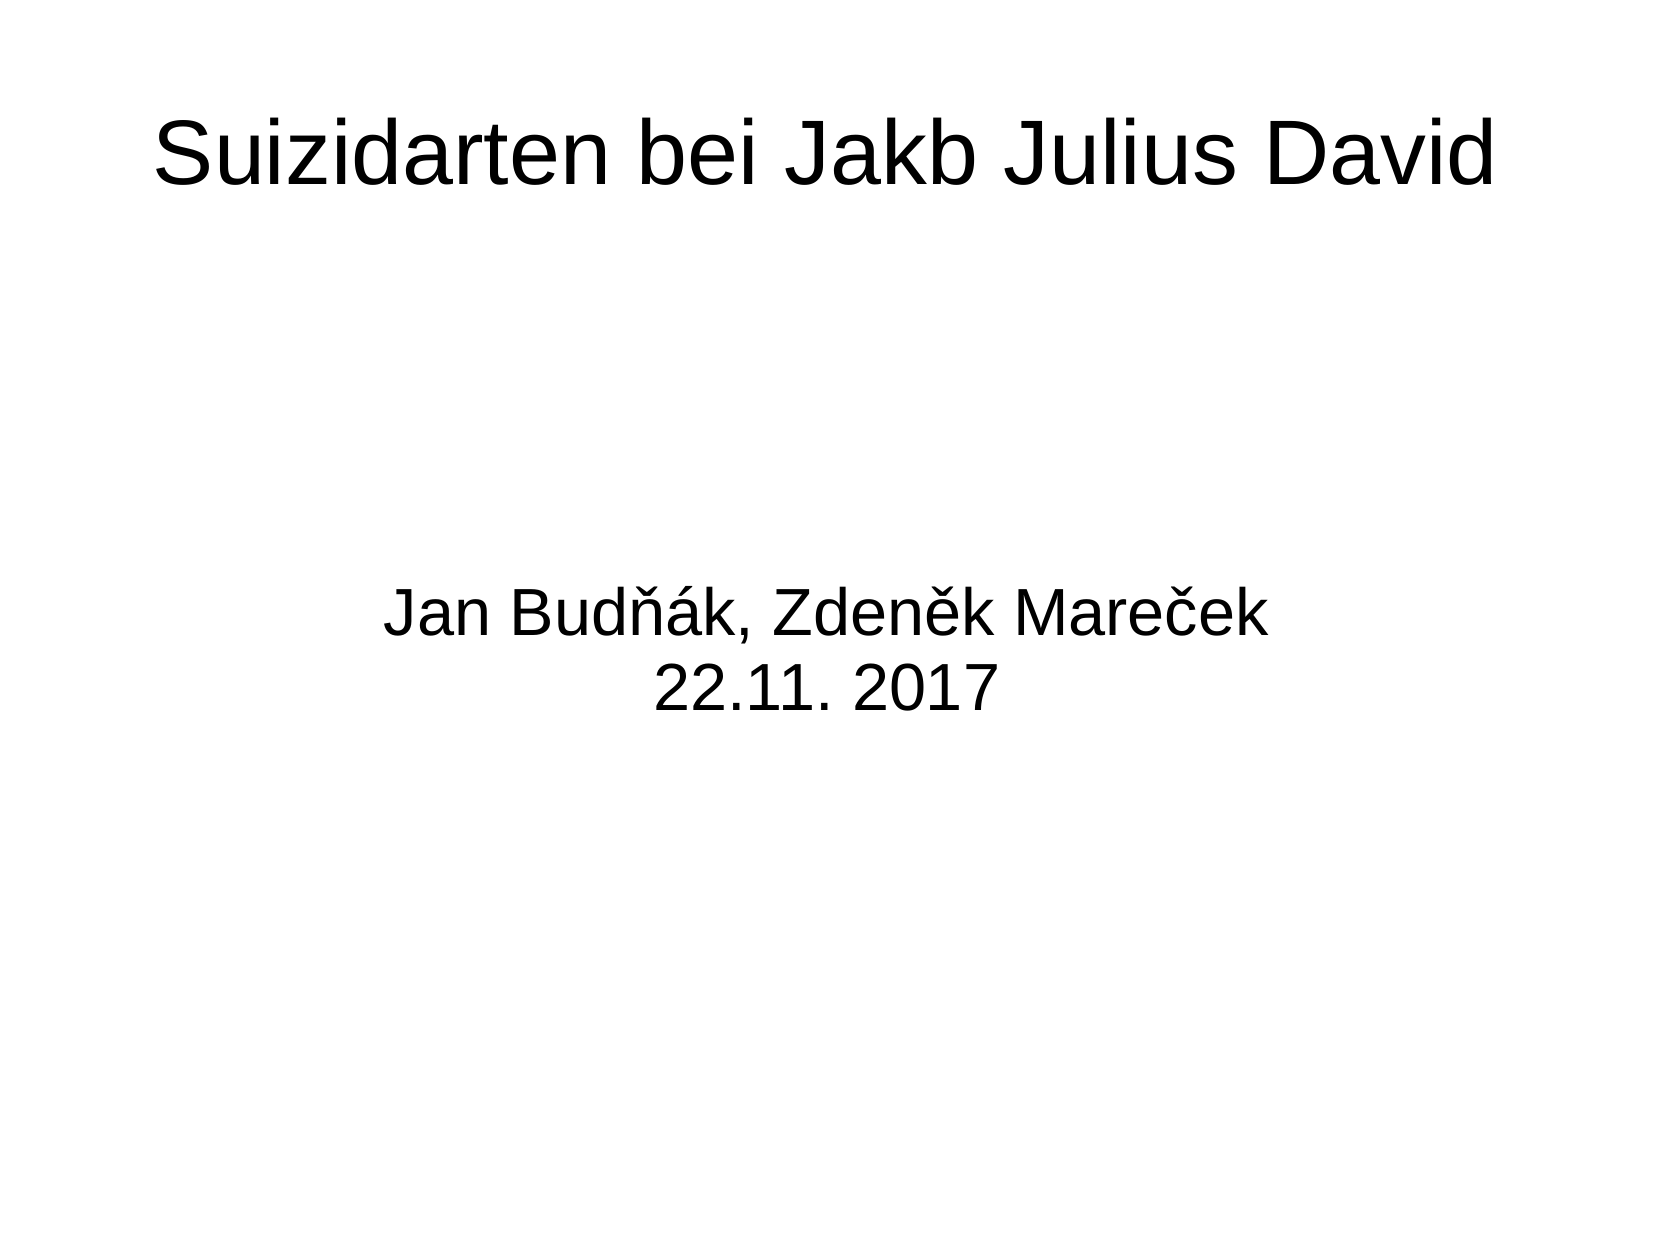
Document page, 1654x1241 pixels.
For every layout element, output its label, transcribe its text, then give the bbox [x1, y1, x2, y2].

title Suizidarten bei Jakb Julius David [82, 49, 1571, 257]
subtitle Jan Budňák, Zdeněk Mareček 22.11. 2017 [82, 290, 1571, 1010]
